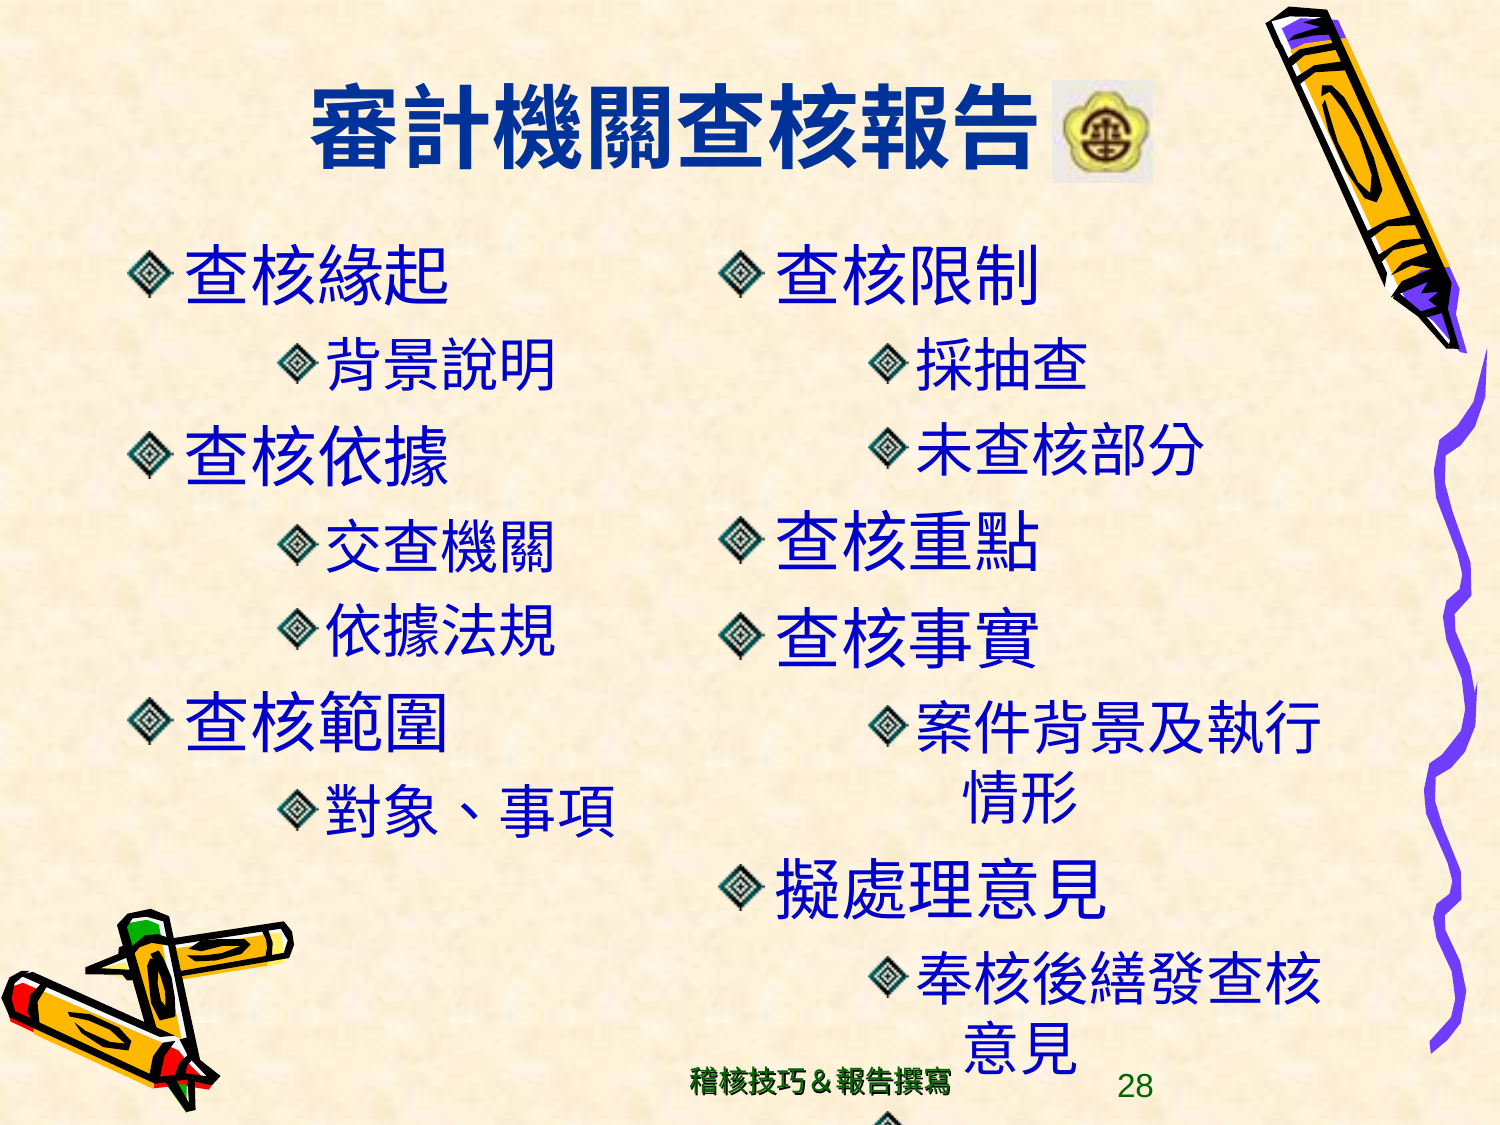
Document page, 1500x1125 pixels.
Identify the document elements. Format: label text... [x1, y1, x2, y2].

text_box [1102, 1056, 1415, 1101]
text_box 查核限制 採抽查 未查核部分 查核重點 查核事實 案件背景及執行情形 擬處理意見 奉核後繕發查核意見 [703, 227, 1388, 973]
title 審計機關查核報告 [112, 24, 1240, 188]
list 查核緣起 背景說明 查核依據 交查機關 依據法規 查核範圍 對象、事項 [112, 226, 727, 901]
picture [1052, 80, 1153, 183]
text_box 稽核技巧＆報告撰寫 [583, 1055, 1059, 1100]
